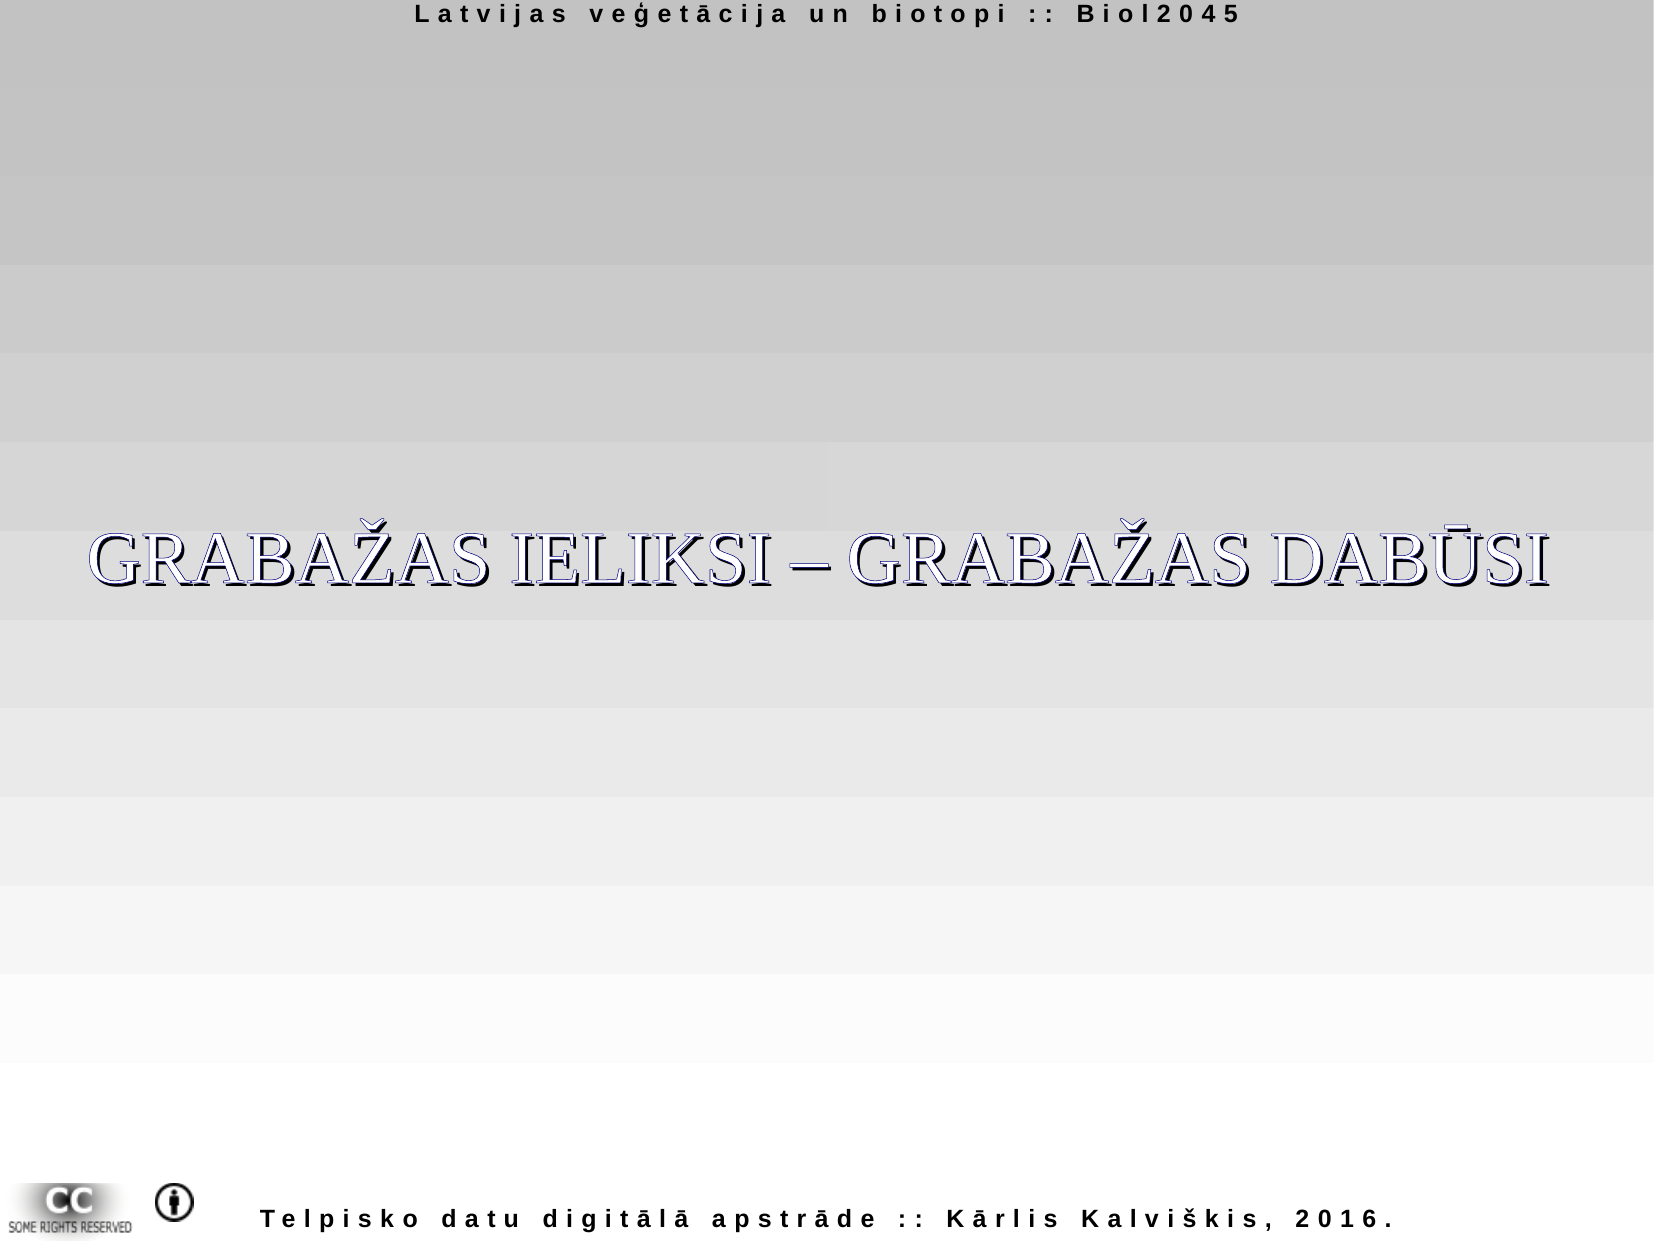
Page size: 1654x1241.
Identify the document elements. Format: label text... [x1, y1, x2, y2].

picture [0, 0, 1654, 1241]
text_box GRABAŽAS IELIKSI – GRABAŽAS DABŪSI [86, 516, 1568, 618]
